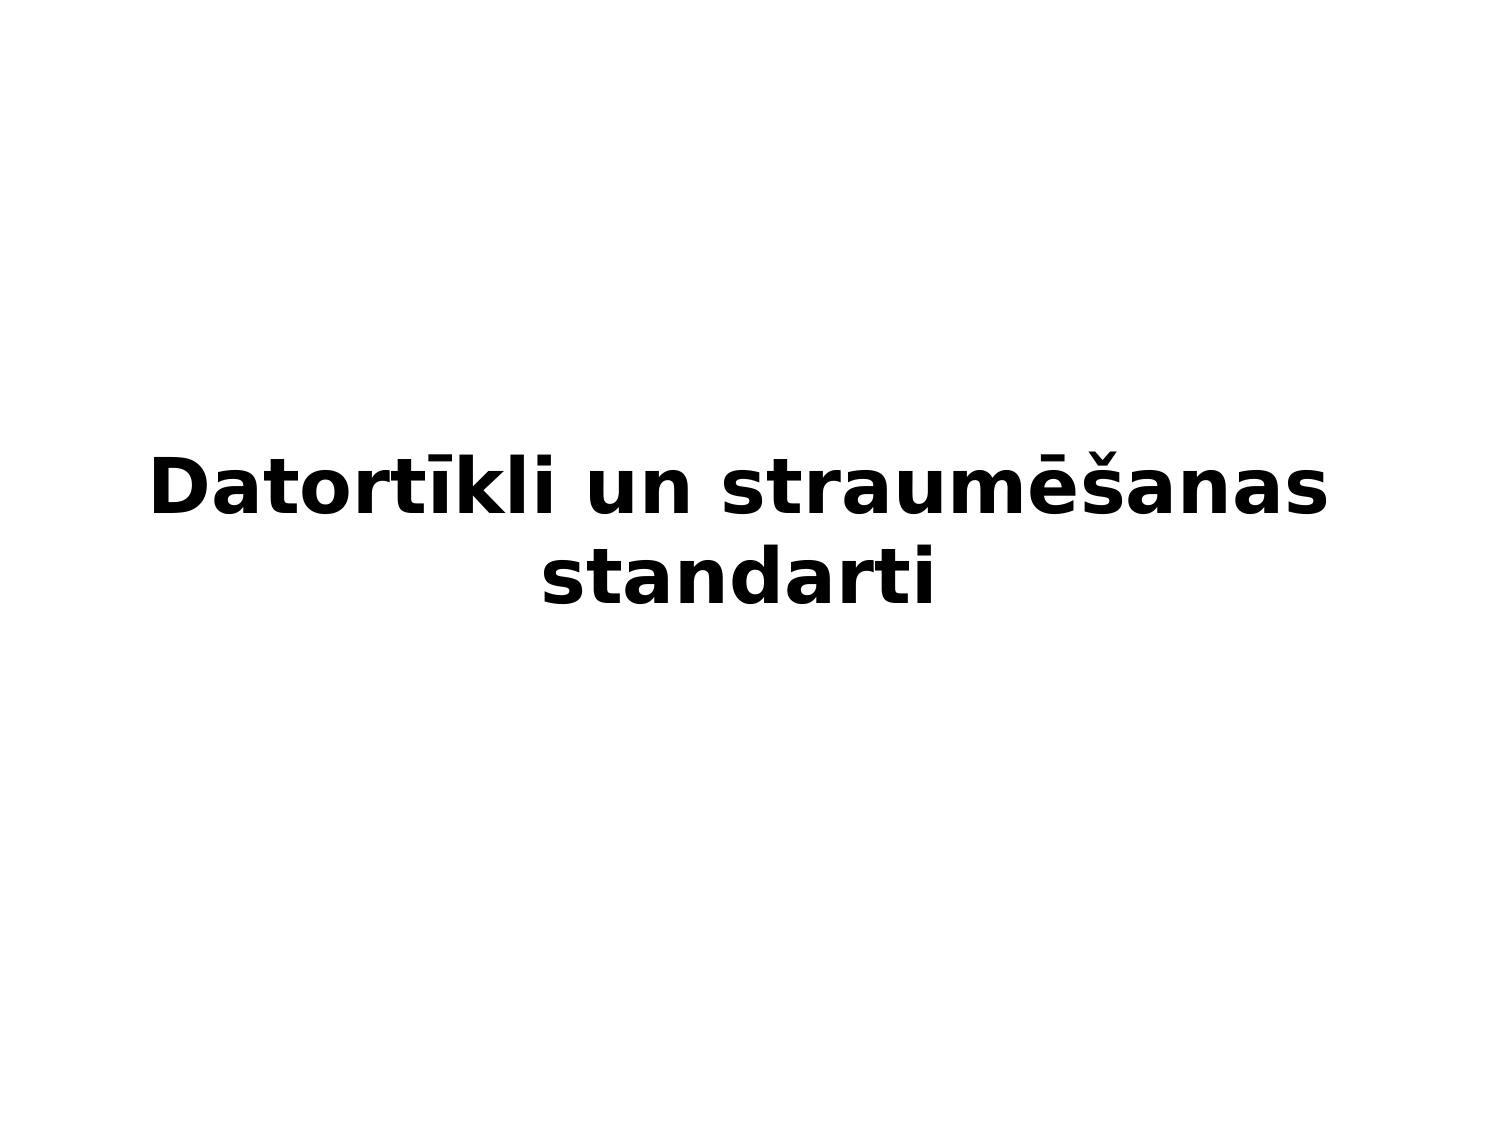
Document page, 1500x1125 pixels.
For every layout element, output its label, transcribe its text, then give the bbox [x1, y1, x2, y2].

title Datortīkli un straumēšanas standarti [64, 441, 1415, 622]
